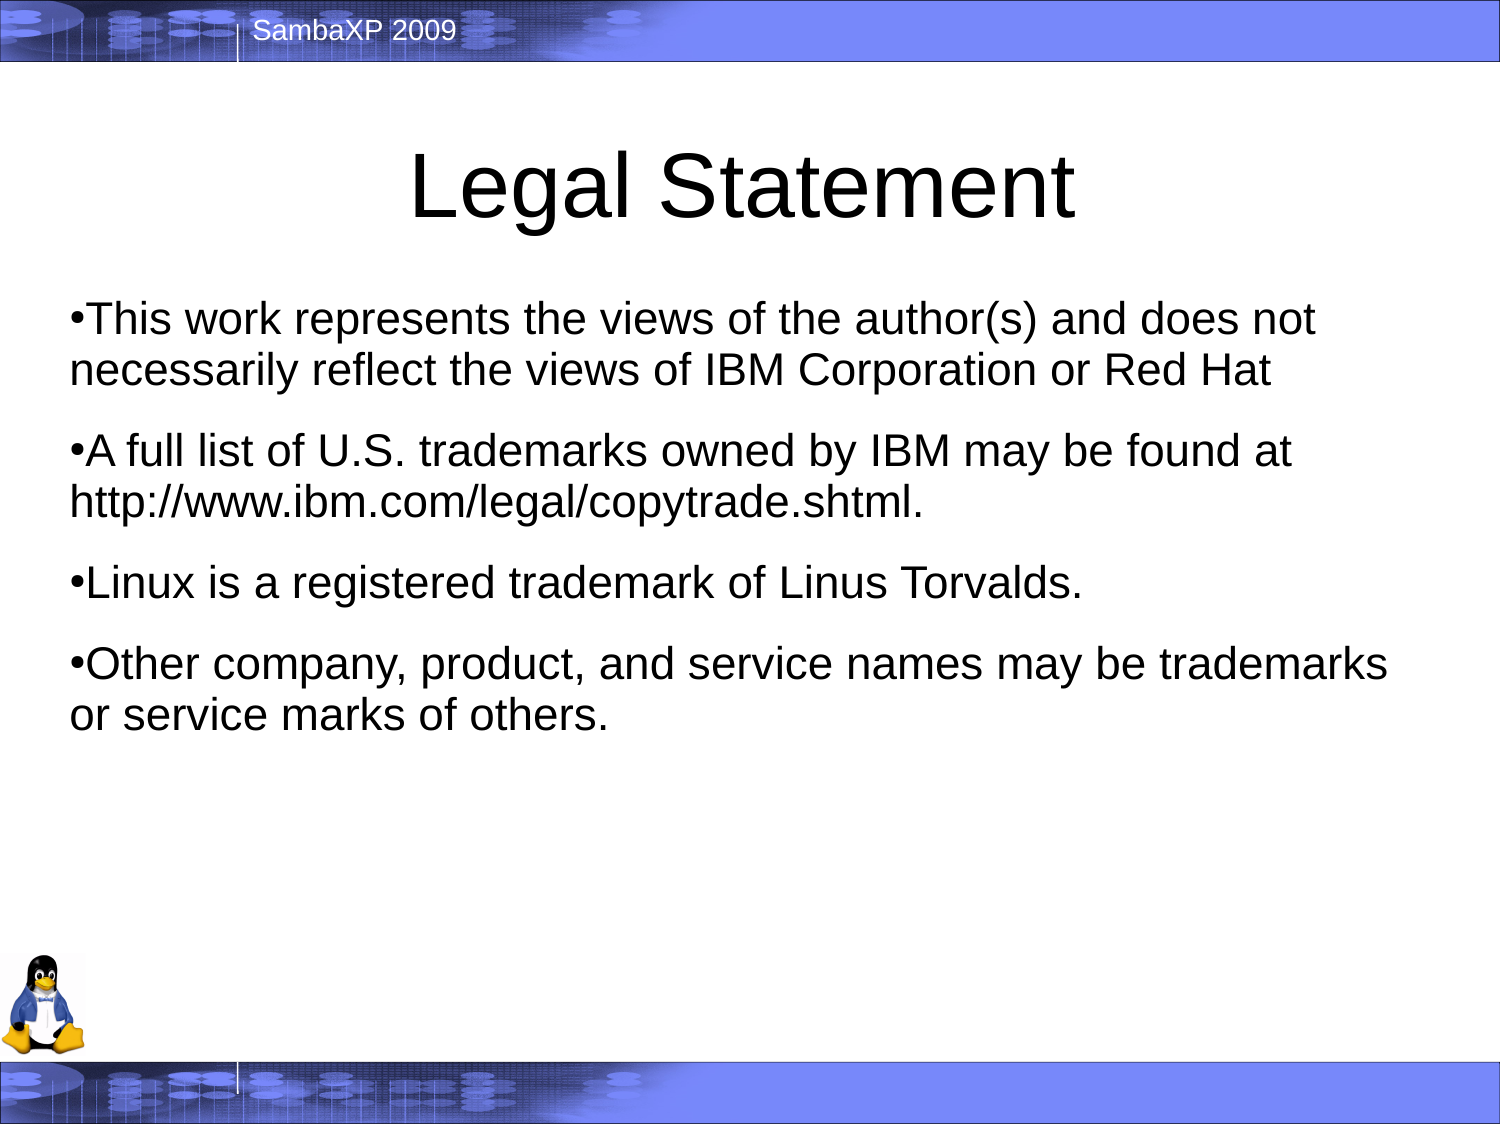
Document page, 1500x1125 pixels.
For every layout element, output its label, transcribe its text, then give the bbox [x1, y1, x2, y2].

picture [1, 1063, 1499, 1123]
list This work represents the views of the author(s) and does not necessarily reflect the views of IBM Corporation or Red Hat A full list of U.S. trademarks owned by IBM may be found at http://www.ibm.com/legal/copytrade.shtml. Linux is a registered trademark of Linus Torvalds. Other company, product, and service names may be trademarks or service marks of others. [69, 293, 1432, 933]
picture [1, 1, 1499, 61]
title Legal Statement [69, 134, 1422, 237]
